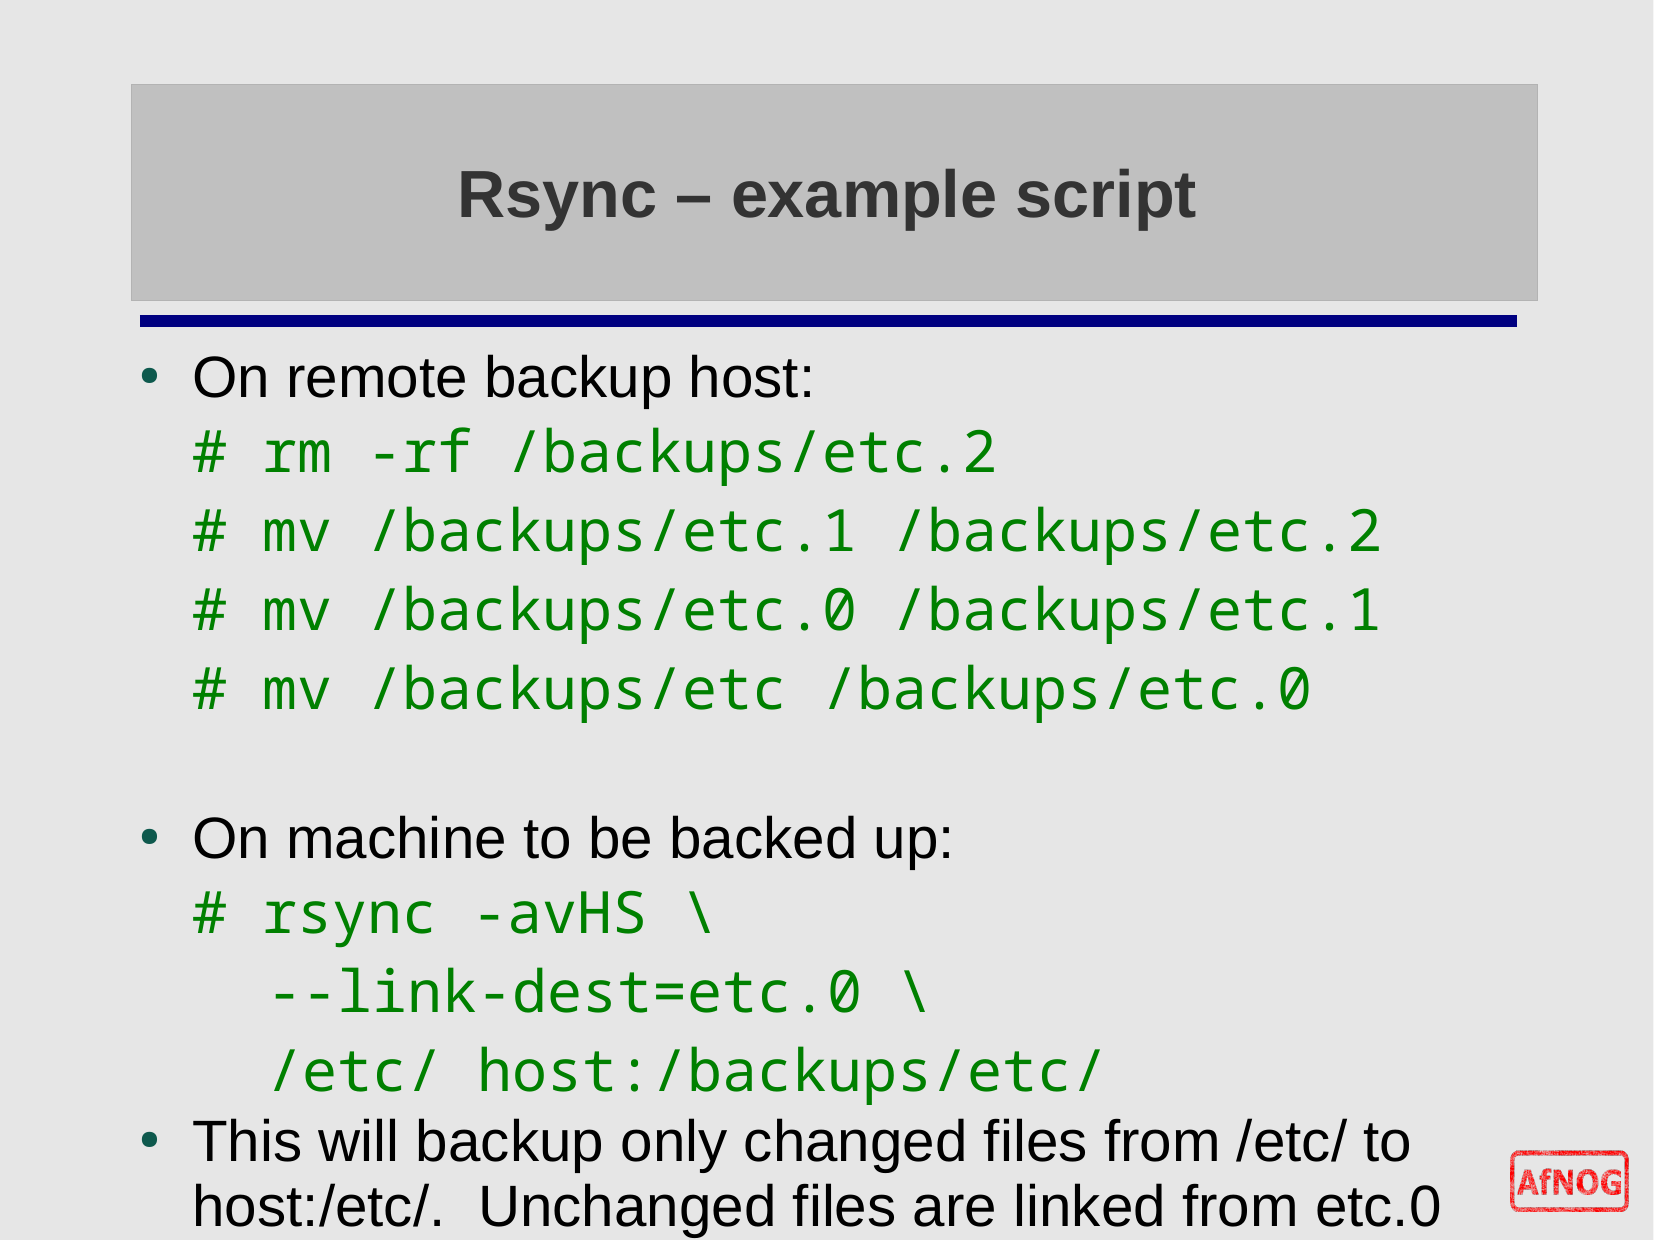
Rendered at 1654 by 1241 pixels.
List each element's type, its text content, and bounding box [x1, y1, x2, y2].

picture [1510, 1150, 1629, 1212]
list On remote backup host: # rm -rf /backups/etc.2 # mv /backups/etc.1 /backups/etc.2 # mv /backups/etc.0 /backups/etc.1 # mv /backups/etc /backups/etc.0 On machine to be backed up: # rsync -avHS \ --link-dest=etc.0 \ /etc/ host:/backups/etc/ This will backup only changed files from /etc/ to host:/etc/. Unchanged files are linked from etc.0 [121, 344, 1534, 1134]
title Rsync – example script [121, 91, 1534, 299]
